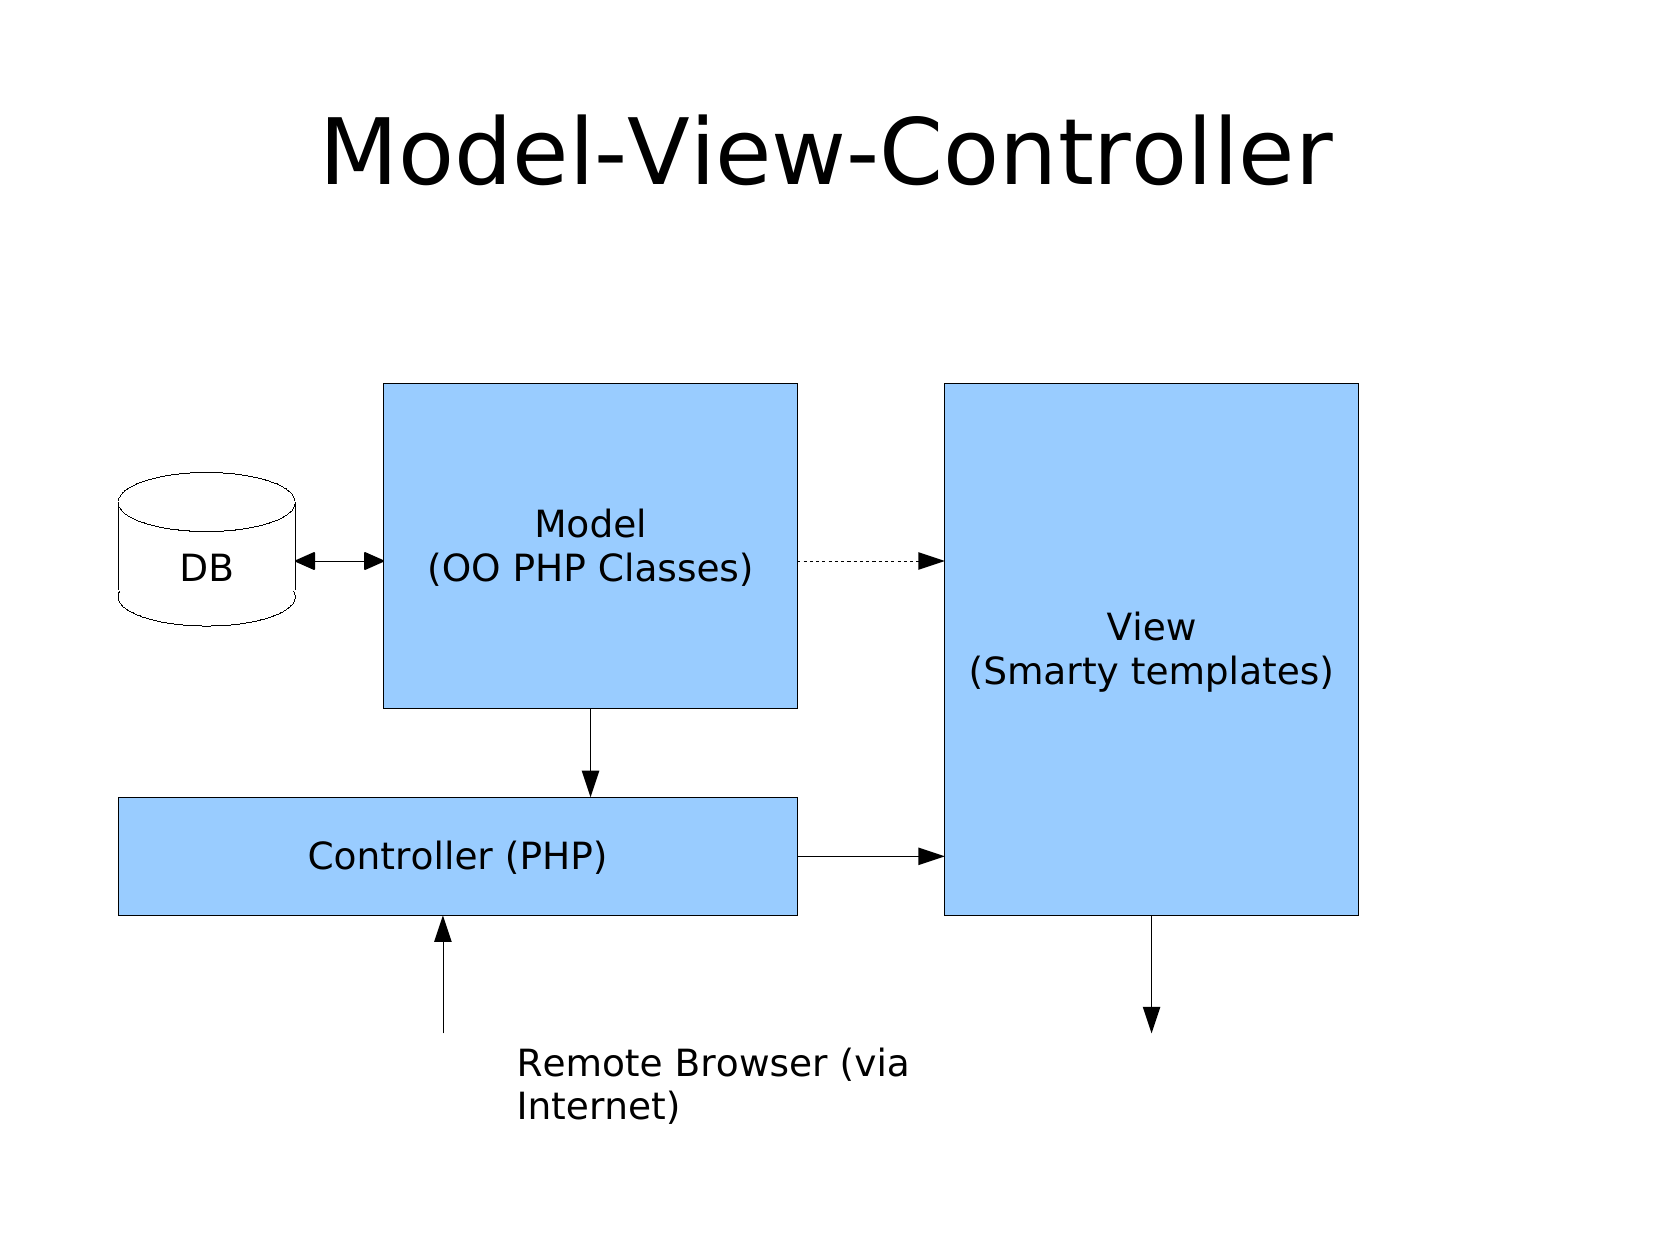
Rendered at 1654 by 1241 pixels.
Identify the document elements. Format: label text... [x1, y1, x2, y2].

text_box Remote Browser (via Internet) [501, 1034, 1093, 1093]
text_box Controller (PHP) [118, 797, 798, 916]
text_box DB [118, 502, 296, 590]
title Model-View-Controller [82, 49, 1571, 257]
text_box View (Smarty templates) [944, 383, 1359, 916]
text_box Model (OO PHP Classes) [383, 383, 798, 709]
